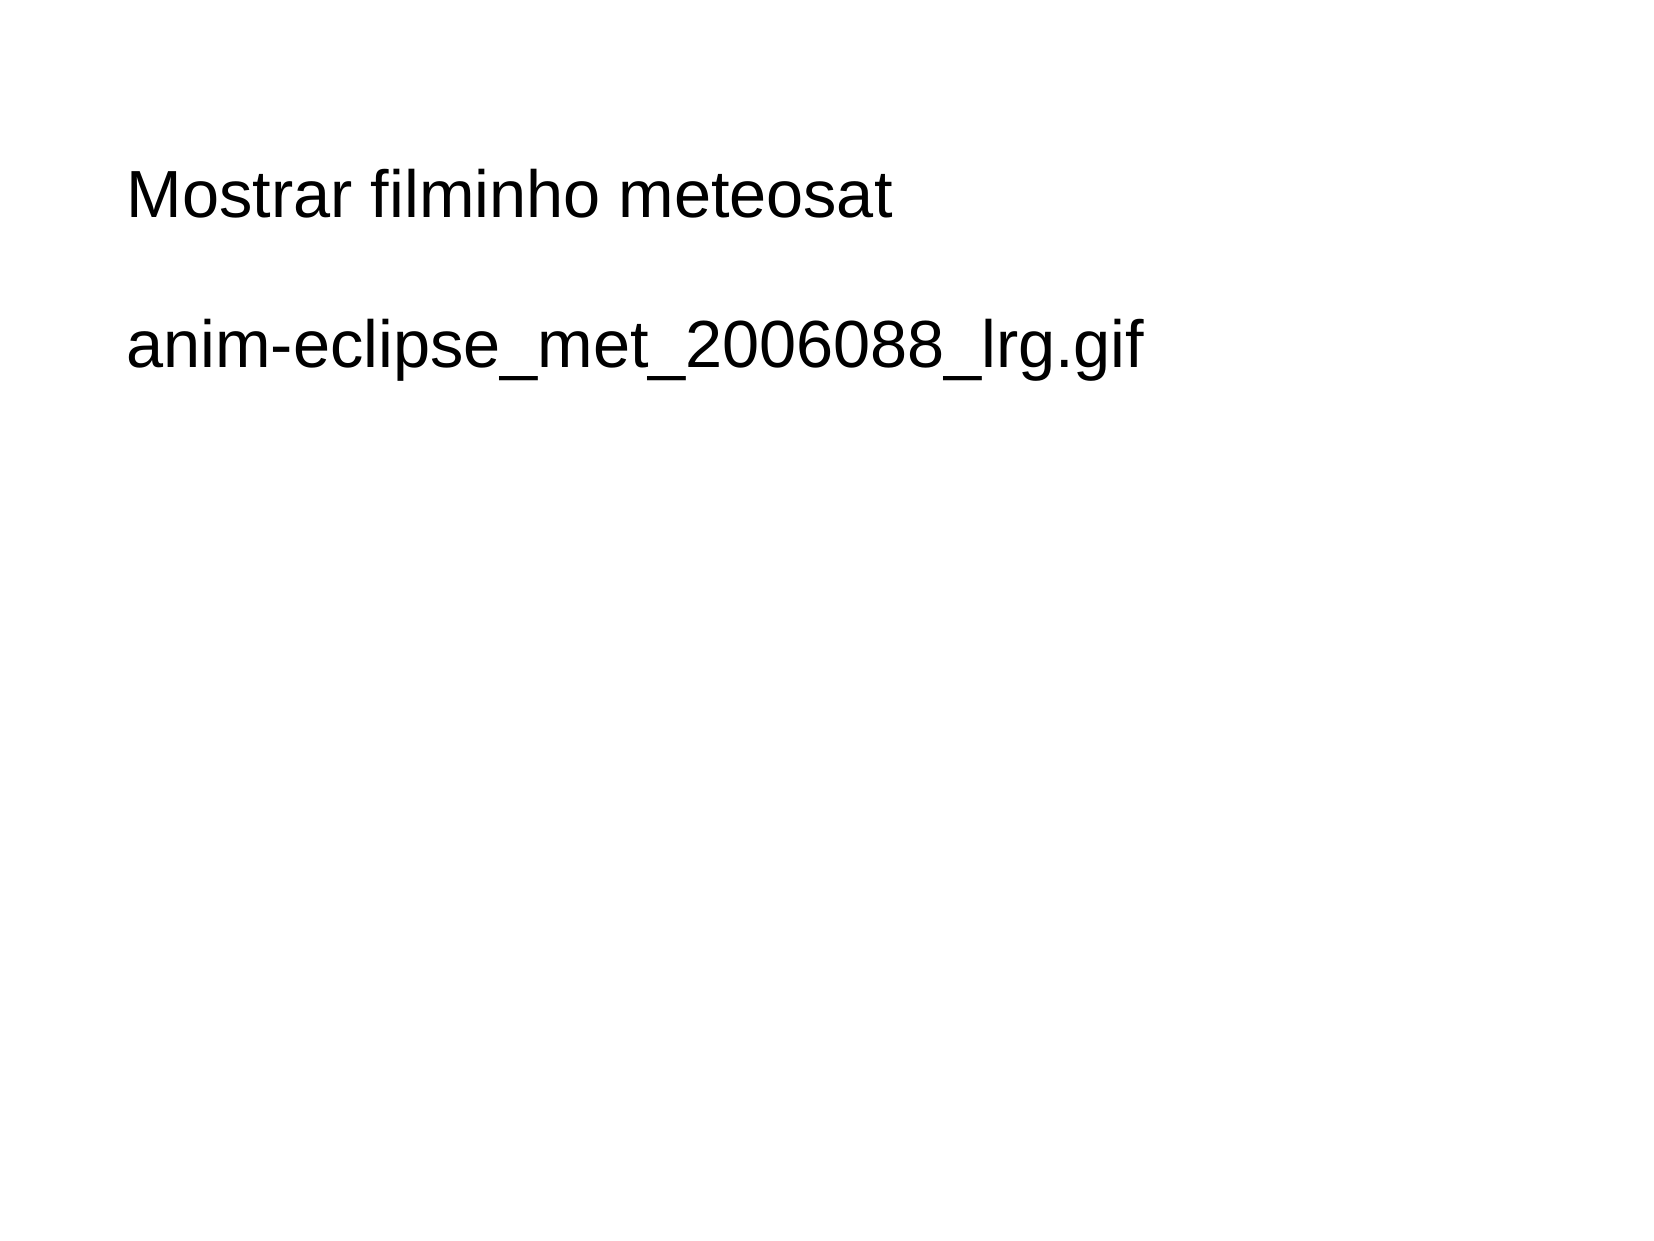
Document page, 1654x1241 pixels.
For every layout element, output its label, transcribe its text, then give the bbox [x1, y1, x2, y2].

text_box Mostrar filminho meteosat anim-eclipse_met_2006088_lrg.gif [112, 150, 1164, 464]
